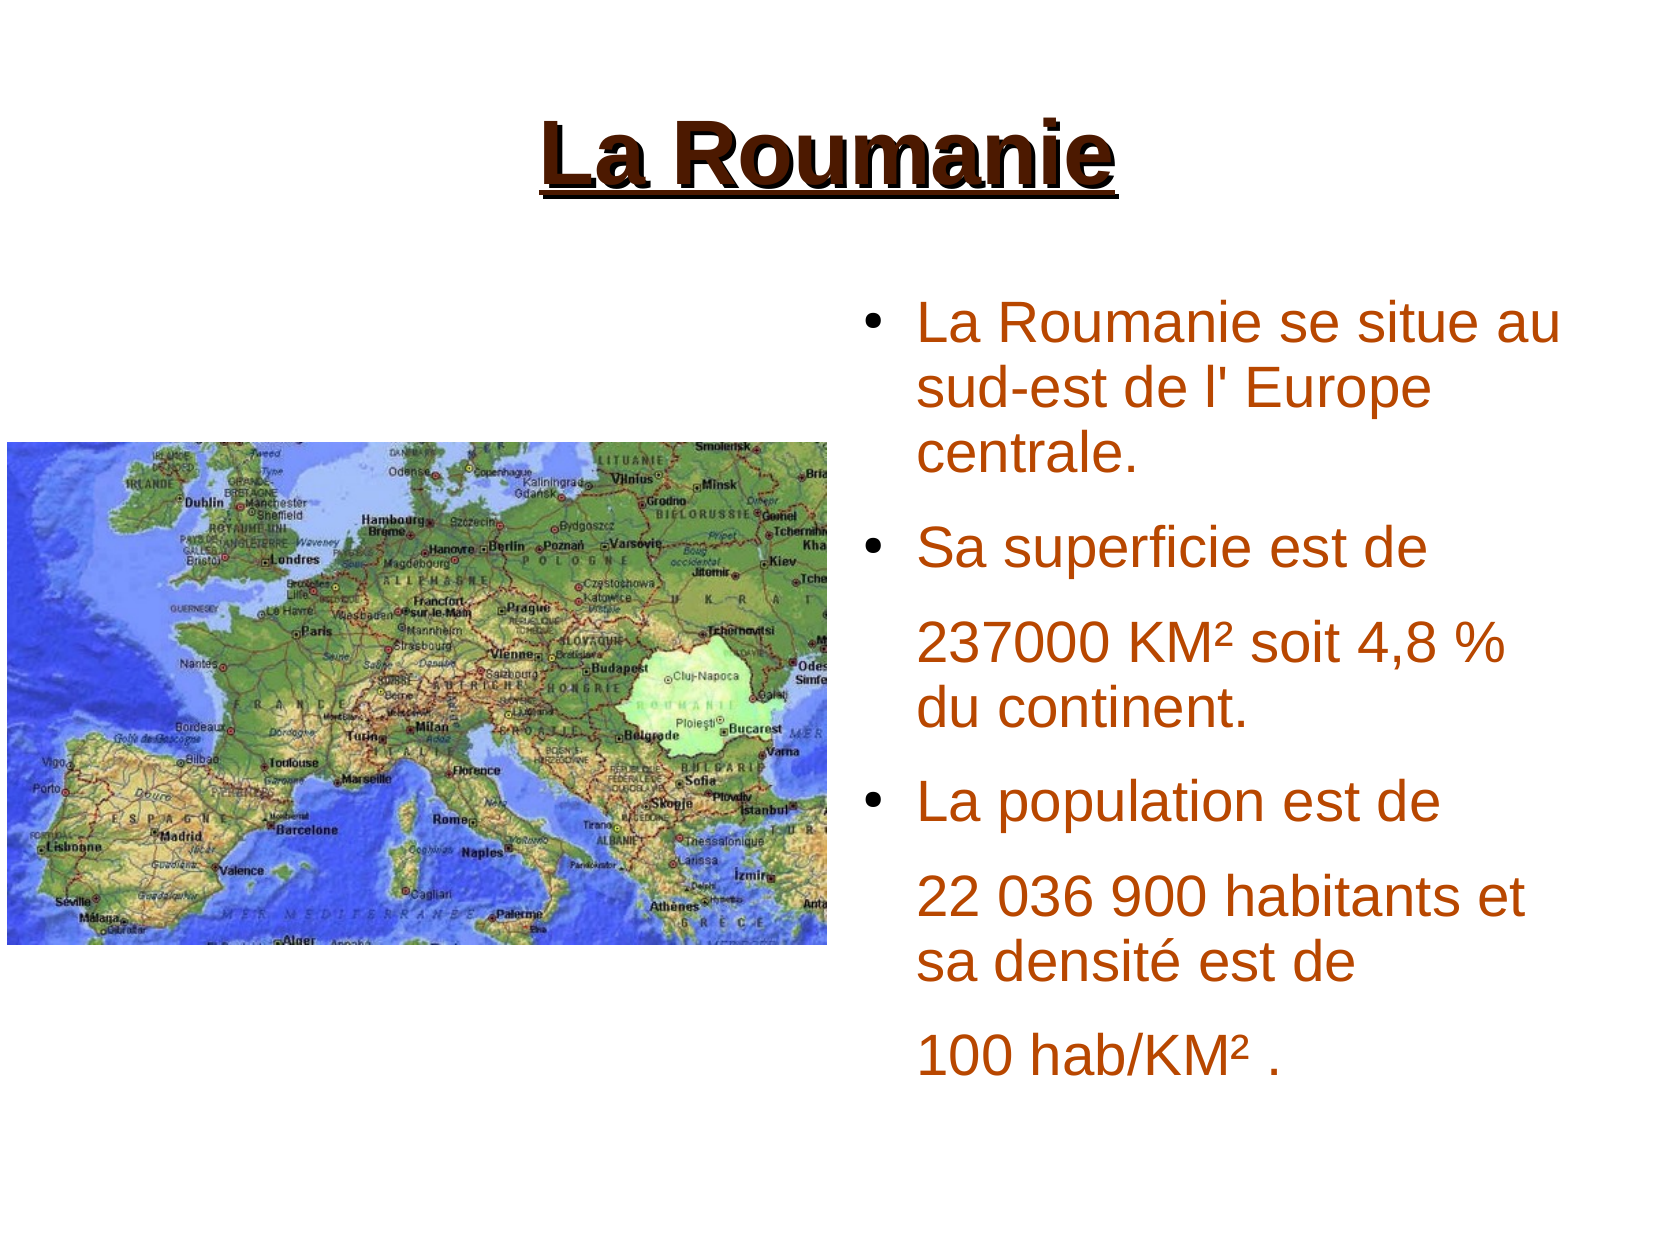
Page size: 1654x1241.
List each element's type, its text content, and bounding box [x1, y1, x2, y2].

picture [7, 442, 827, 945]
title La Roumanie [82, 49, 1571, 257]
list La Roumanie se situe au sud-est de l' Europe centrale. Sa superficie est de 237000 KM² soit 4,8 % du continent. La population est de 22 036 900 habitants et sa densité est de 100 hab/KM² . [845, 290, 1572, 1094]
